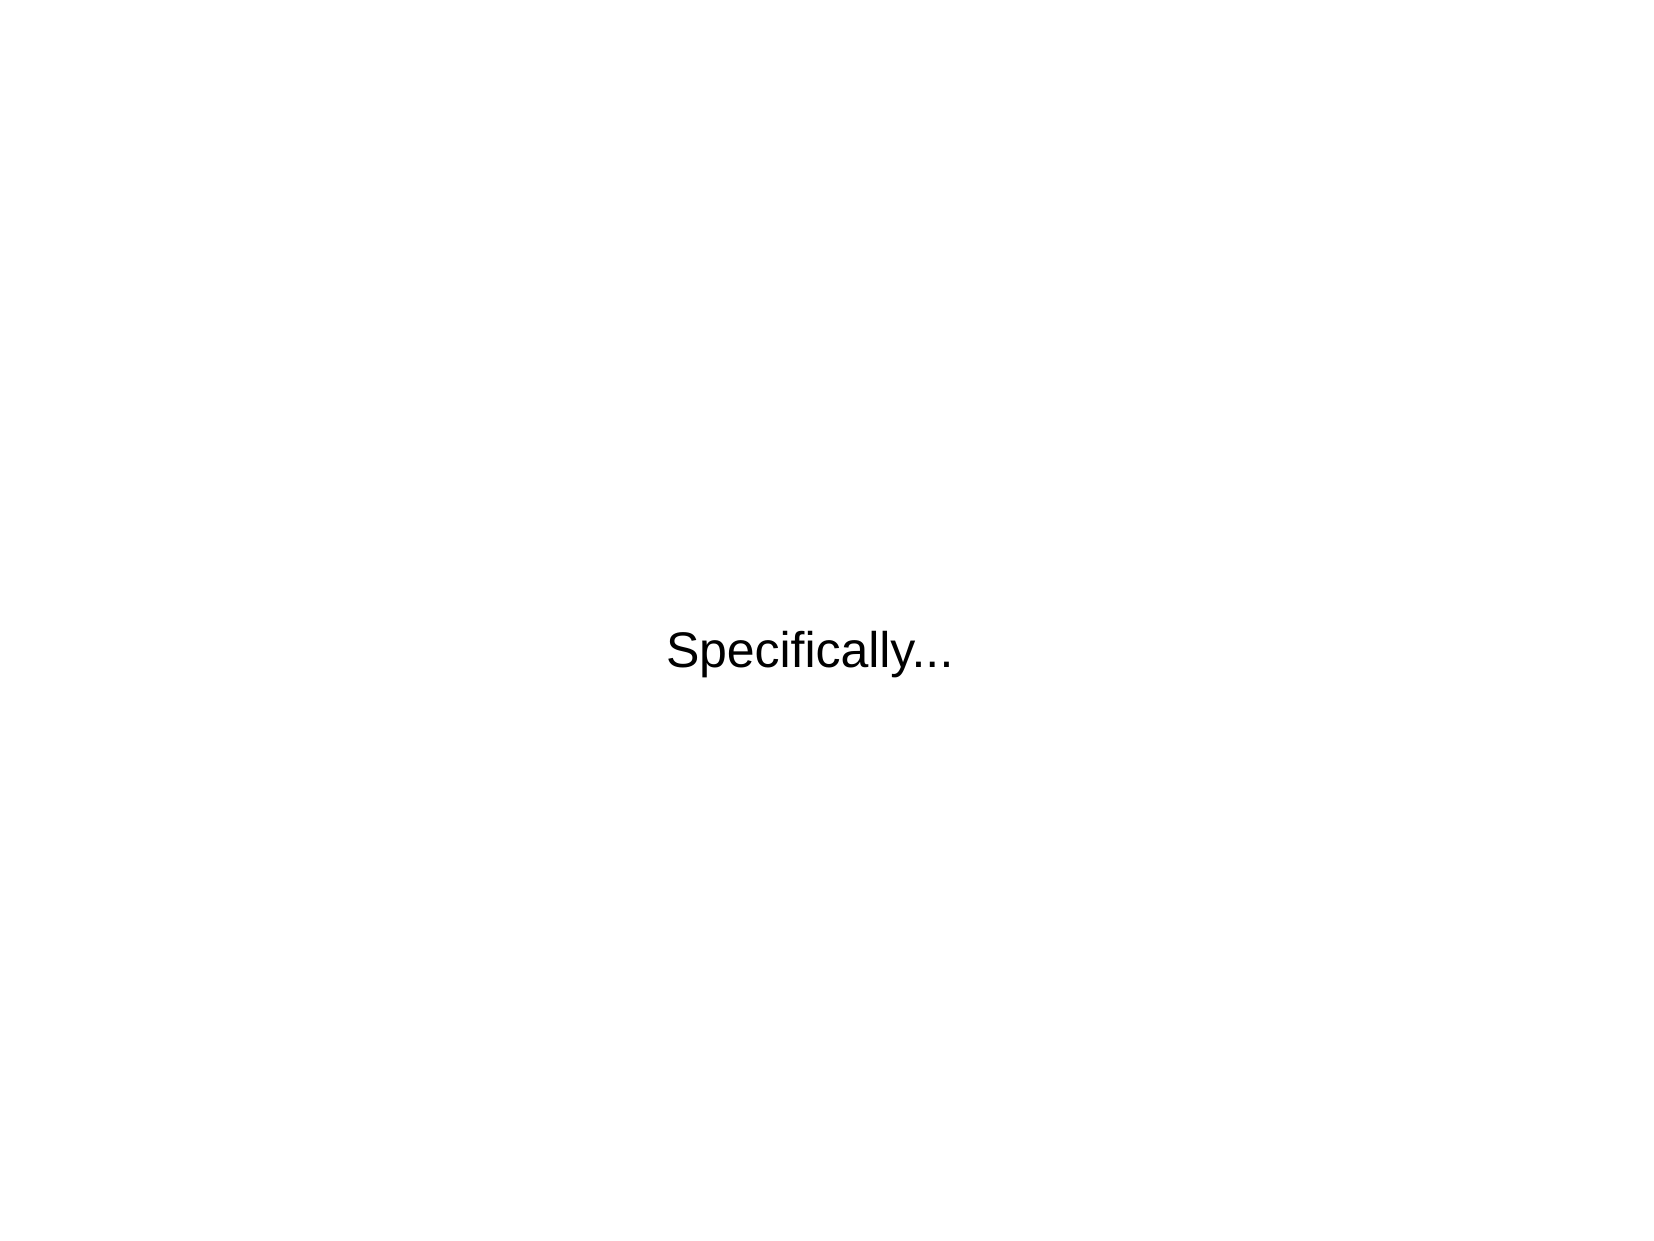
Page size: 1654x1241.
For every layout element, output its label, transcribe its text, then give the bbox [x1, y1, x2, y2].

subtitle Specifically... [82, 290, 1538, 1010]
